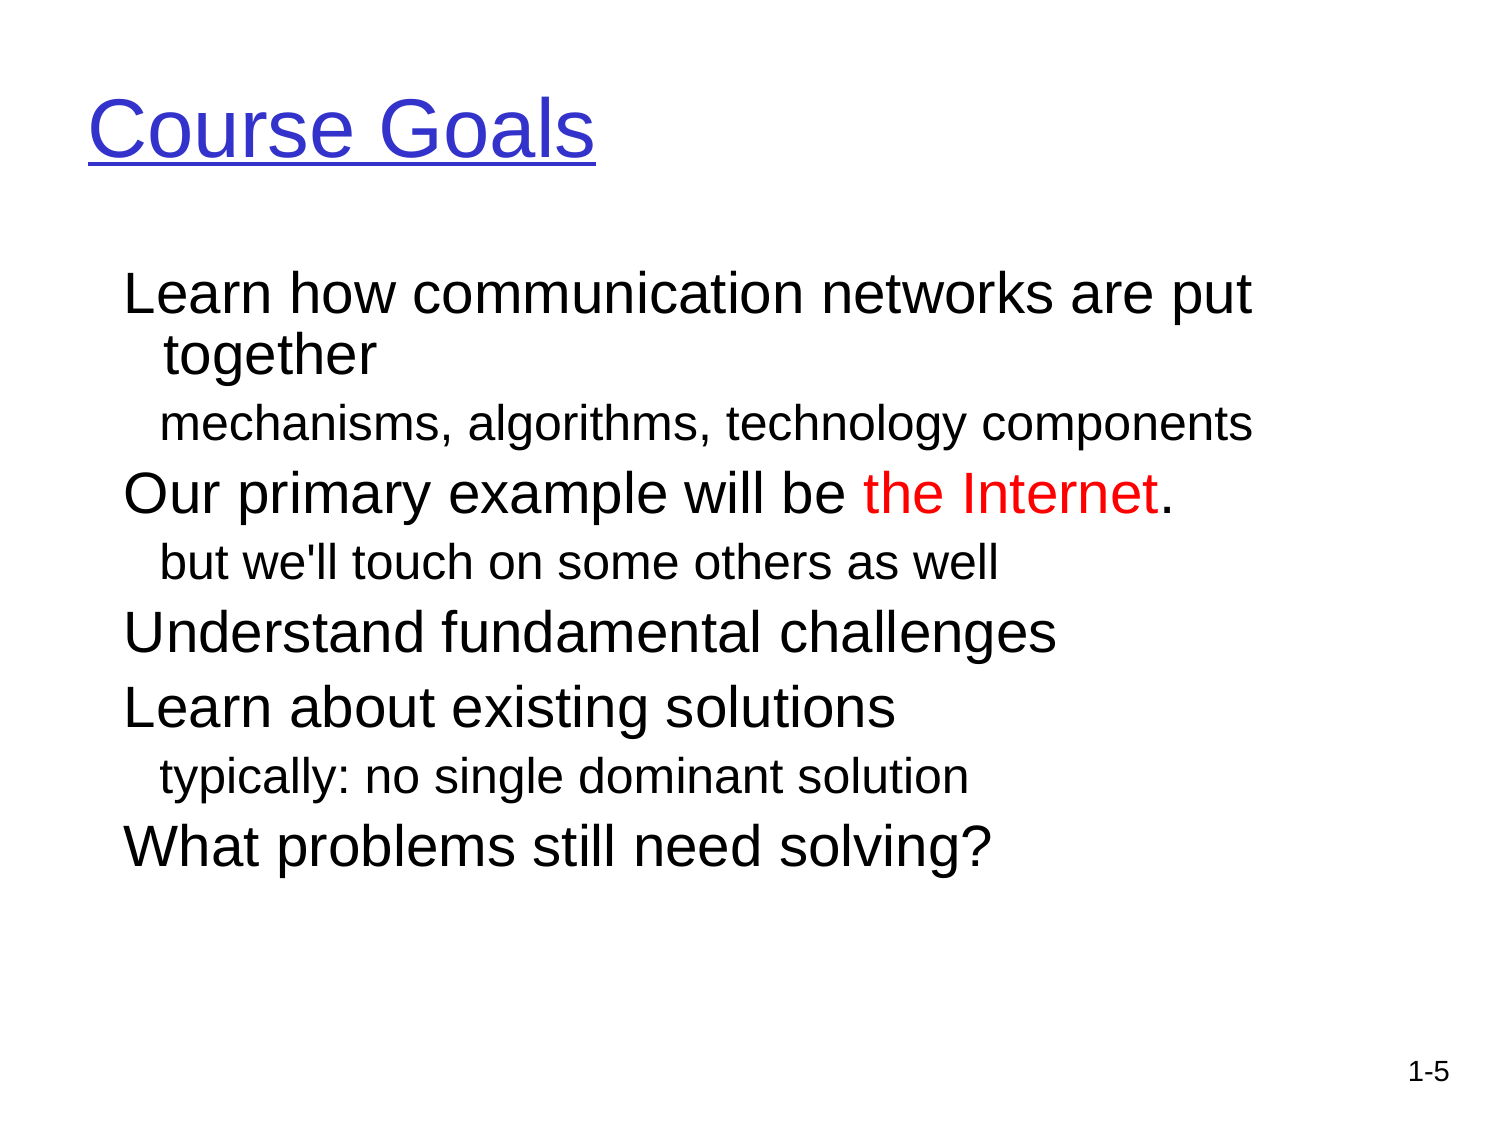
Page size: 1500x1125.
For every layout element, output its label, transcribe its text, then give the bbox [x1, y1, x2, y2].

list Learn how communication networks are put together mechanisms, algorithms, technology components Our primary example will be the Internet. but we'll touch on some others as well Understand fundamental challenges Learn about existing solutions typically: no single dominant solution What problems still need solving? [88, 265, 1447, 1034]
title Course Goals [87, 37, 1363, 226]
